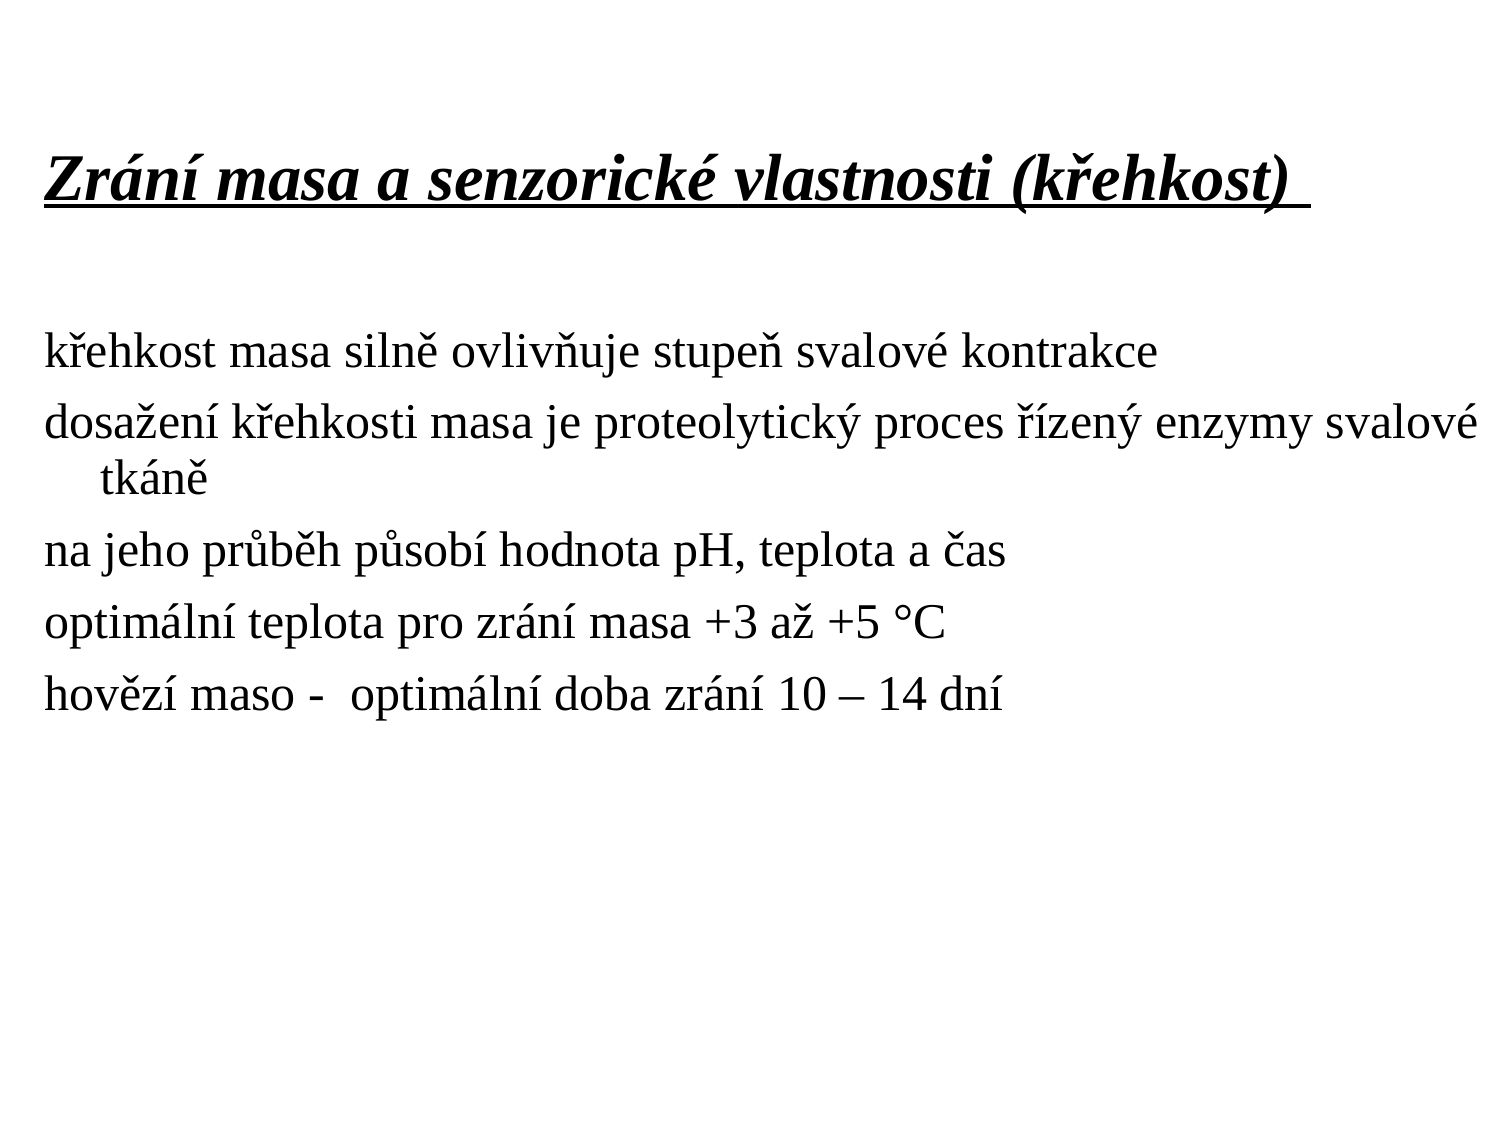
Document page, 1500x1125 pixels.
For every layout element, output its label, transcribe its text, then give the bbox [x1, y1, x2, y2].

list Zrání masa a senzorické vlastnosti (křehkost) křehkost masa silně ovlivňuje stupeň svalové kontrakce dosažení křehkosti masa je proteolytický proces řízený enzymy svalové tkáně na jeho průběh působí hodnota pH, teplota a čas optimální teplota pro zrání masa +3 až +5 °C hovězí maso - optimální doba zrání 10 – 14 dní [29, 42, 1500, 1095]
